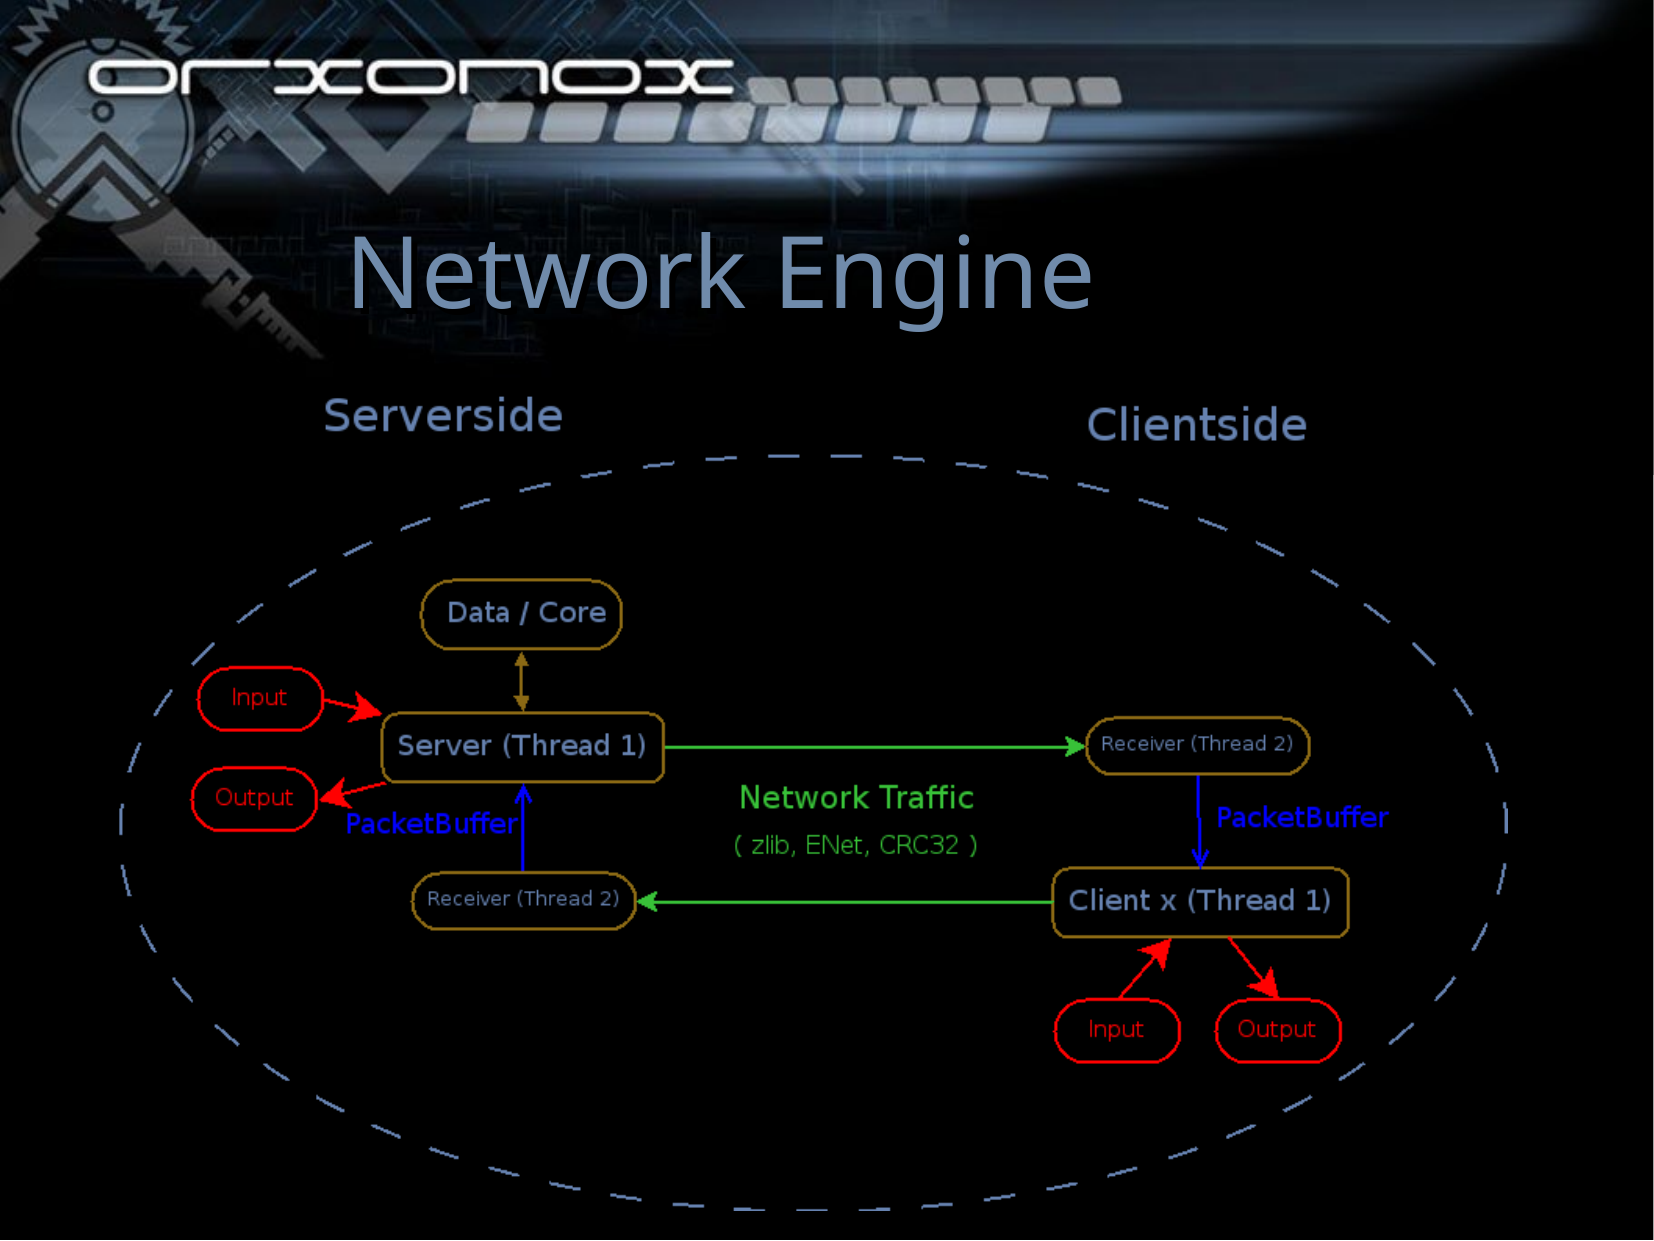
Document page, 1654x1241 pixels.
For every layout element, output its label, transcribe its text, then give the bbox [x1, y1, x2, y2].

picture [0, 0, 1654, 1211]
text_box Network Engine [330, 194, 1306, 322]
